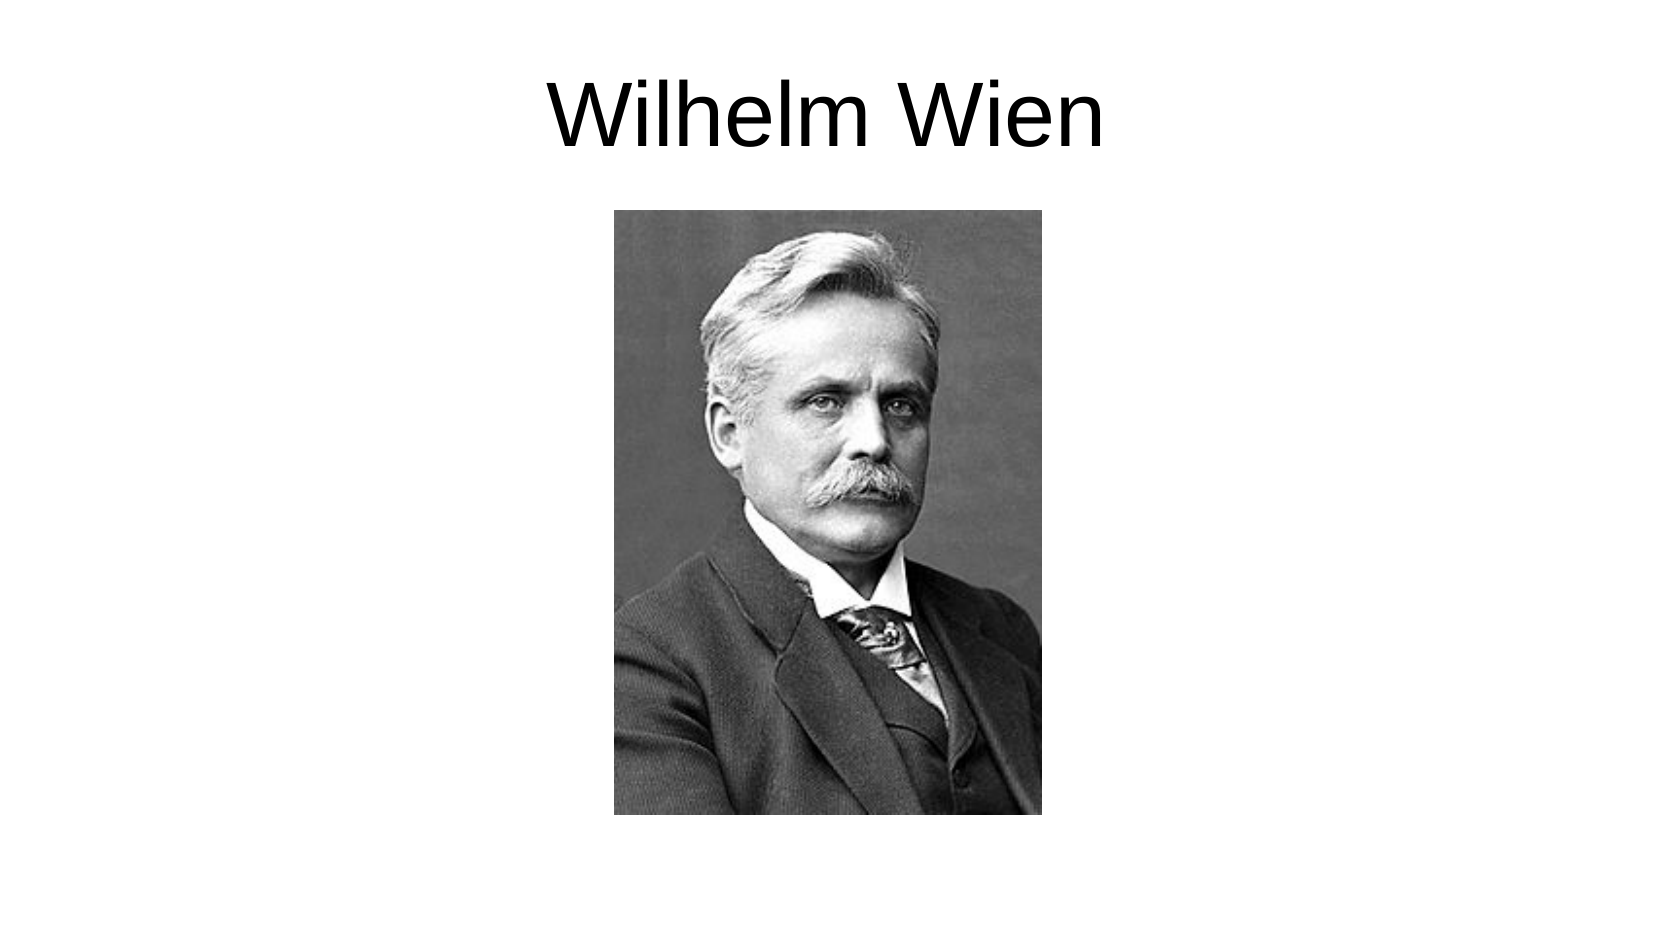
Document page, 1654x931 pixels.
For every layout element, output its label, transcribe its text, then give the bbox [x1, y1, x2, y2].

picture [614, 210, 1042, 815]
title Wilhelm Wien [82, 37, 1571, 193]
